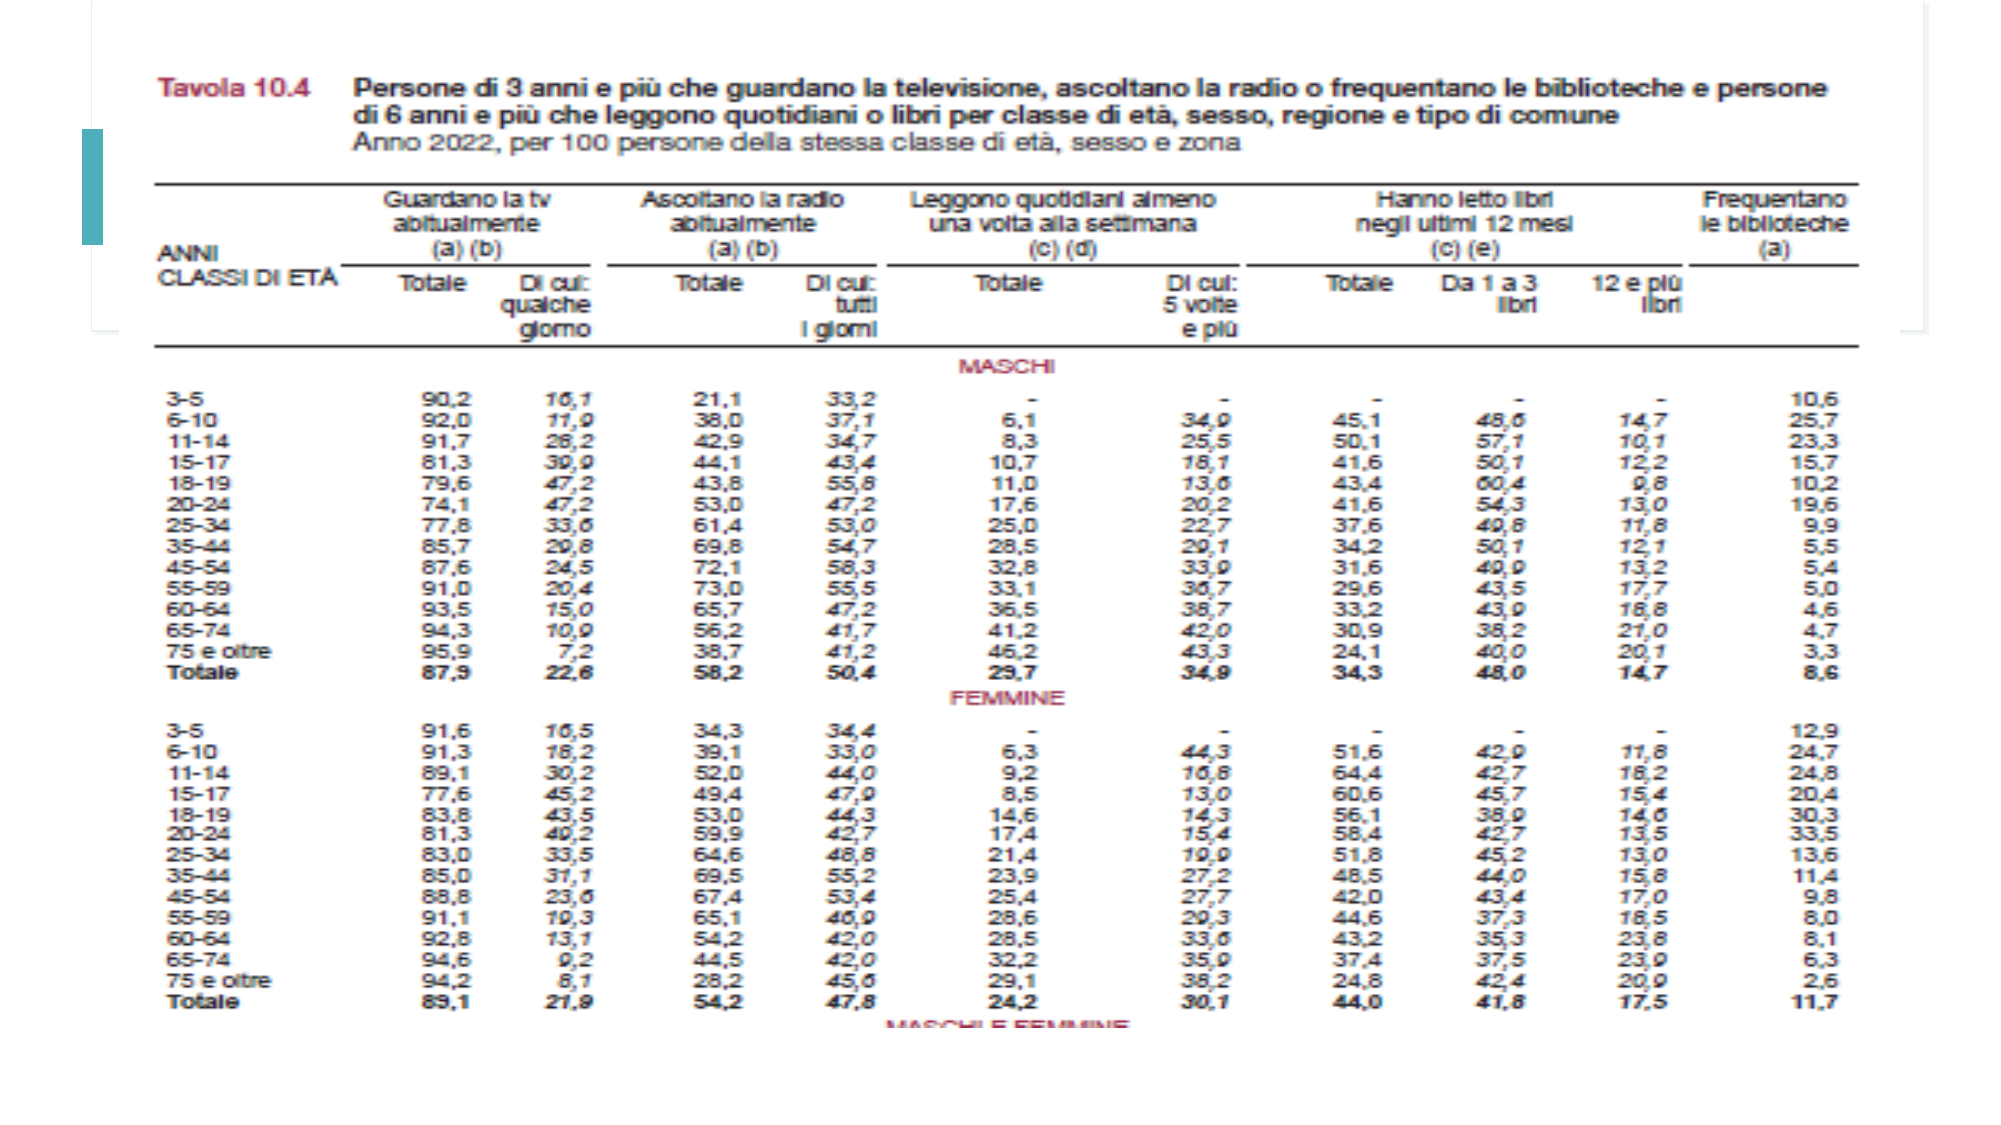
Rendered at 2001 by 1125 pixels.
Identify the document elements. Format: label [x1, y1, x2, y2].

picture [119, 38, 1900, 1028]
